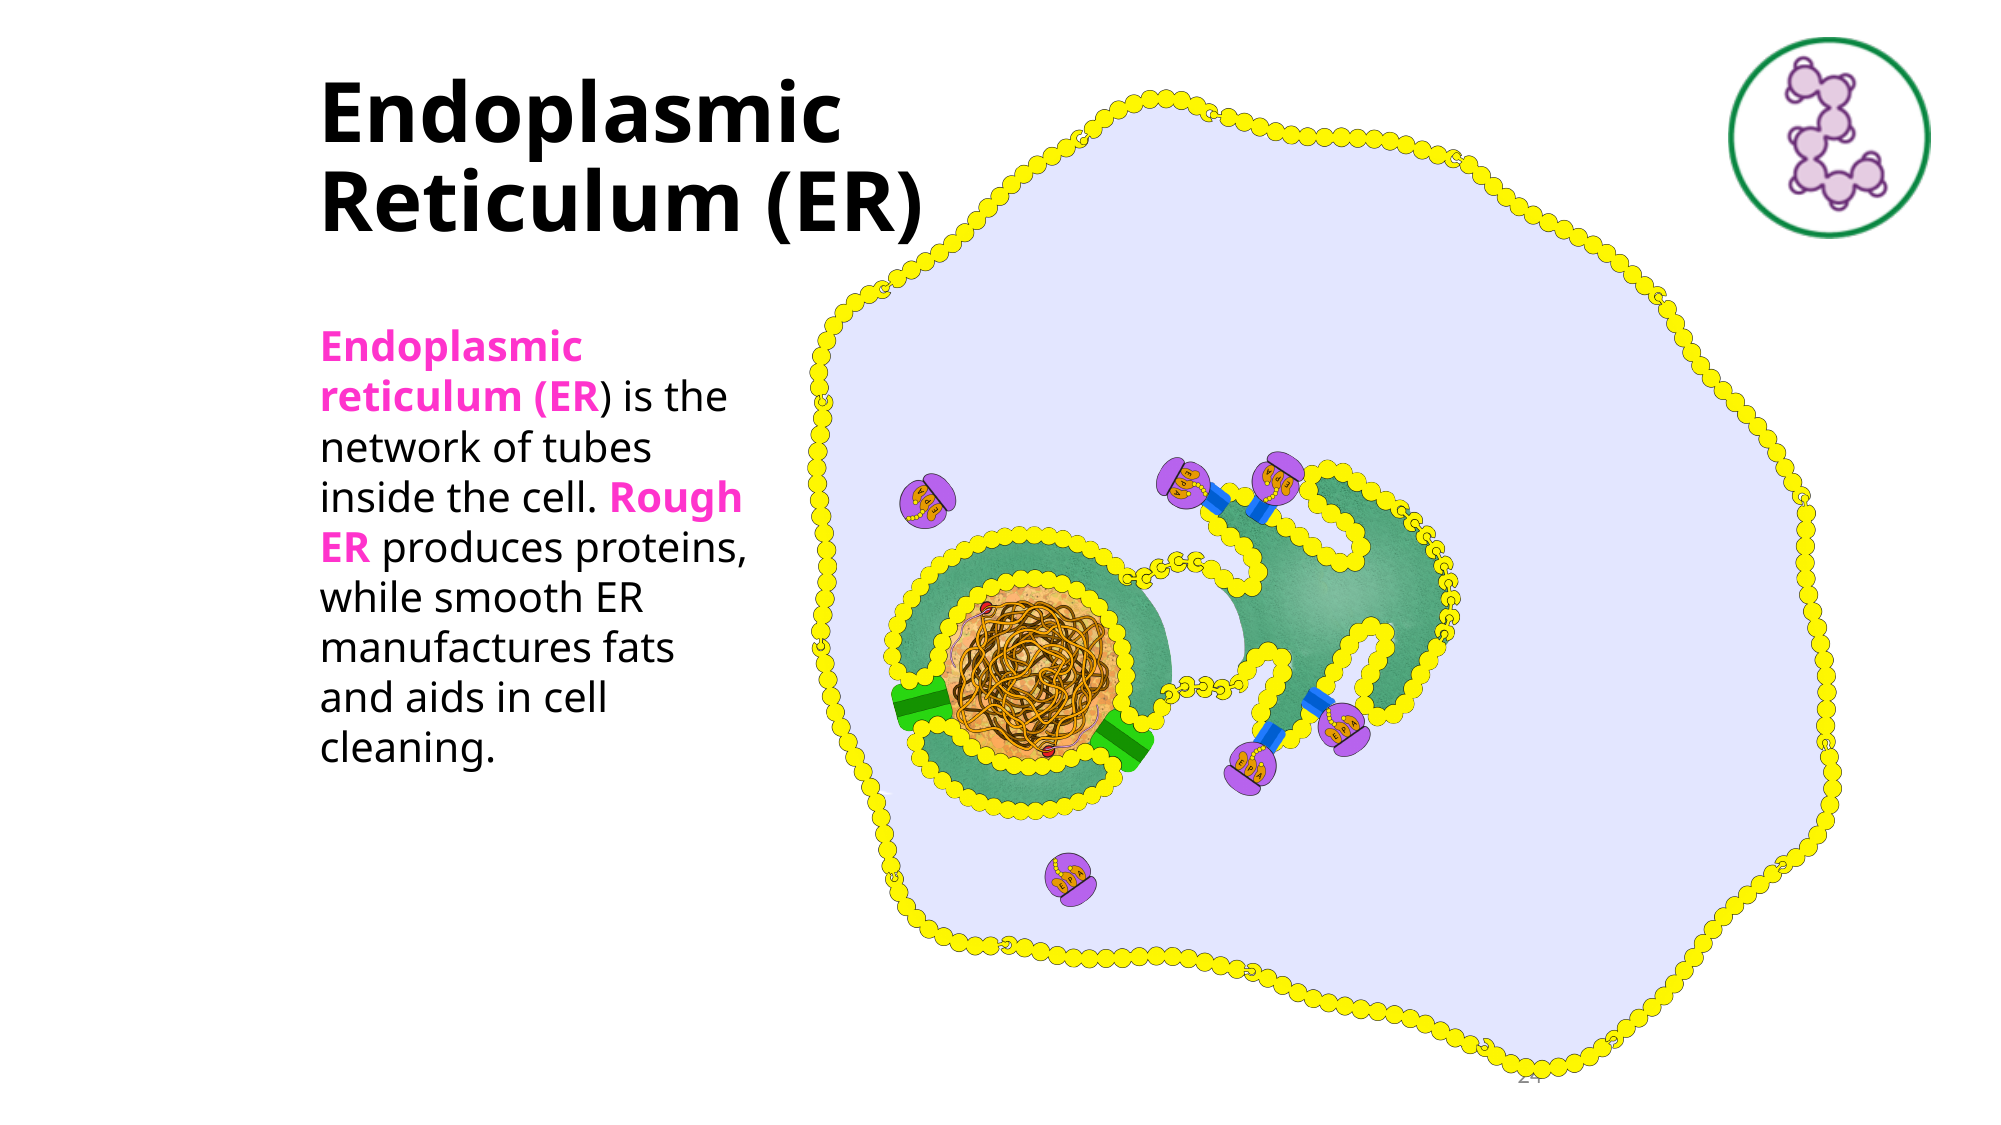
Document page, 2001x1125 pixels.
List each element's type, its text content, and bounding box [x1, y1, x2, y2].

text_box Endoplasmic reticulum (ER) is the network of tubes inside the cell. Rough ER produces proteins, while smooth ER manufactures fats and aids in cell cleaning. [304, 312, 765, 682]
text_box Endoplasmic Reticulum (ER) [303, 62, 1697, 304]
picture [783, 37, 1931, 1079]
slide_number 24 [1502, 1043, 1948, 1104]
